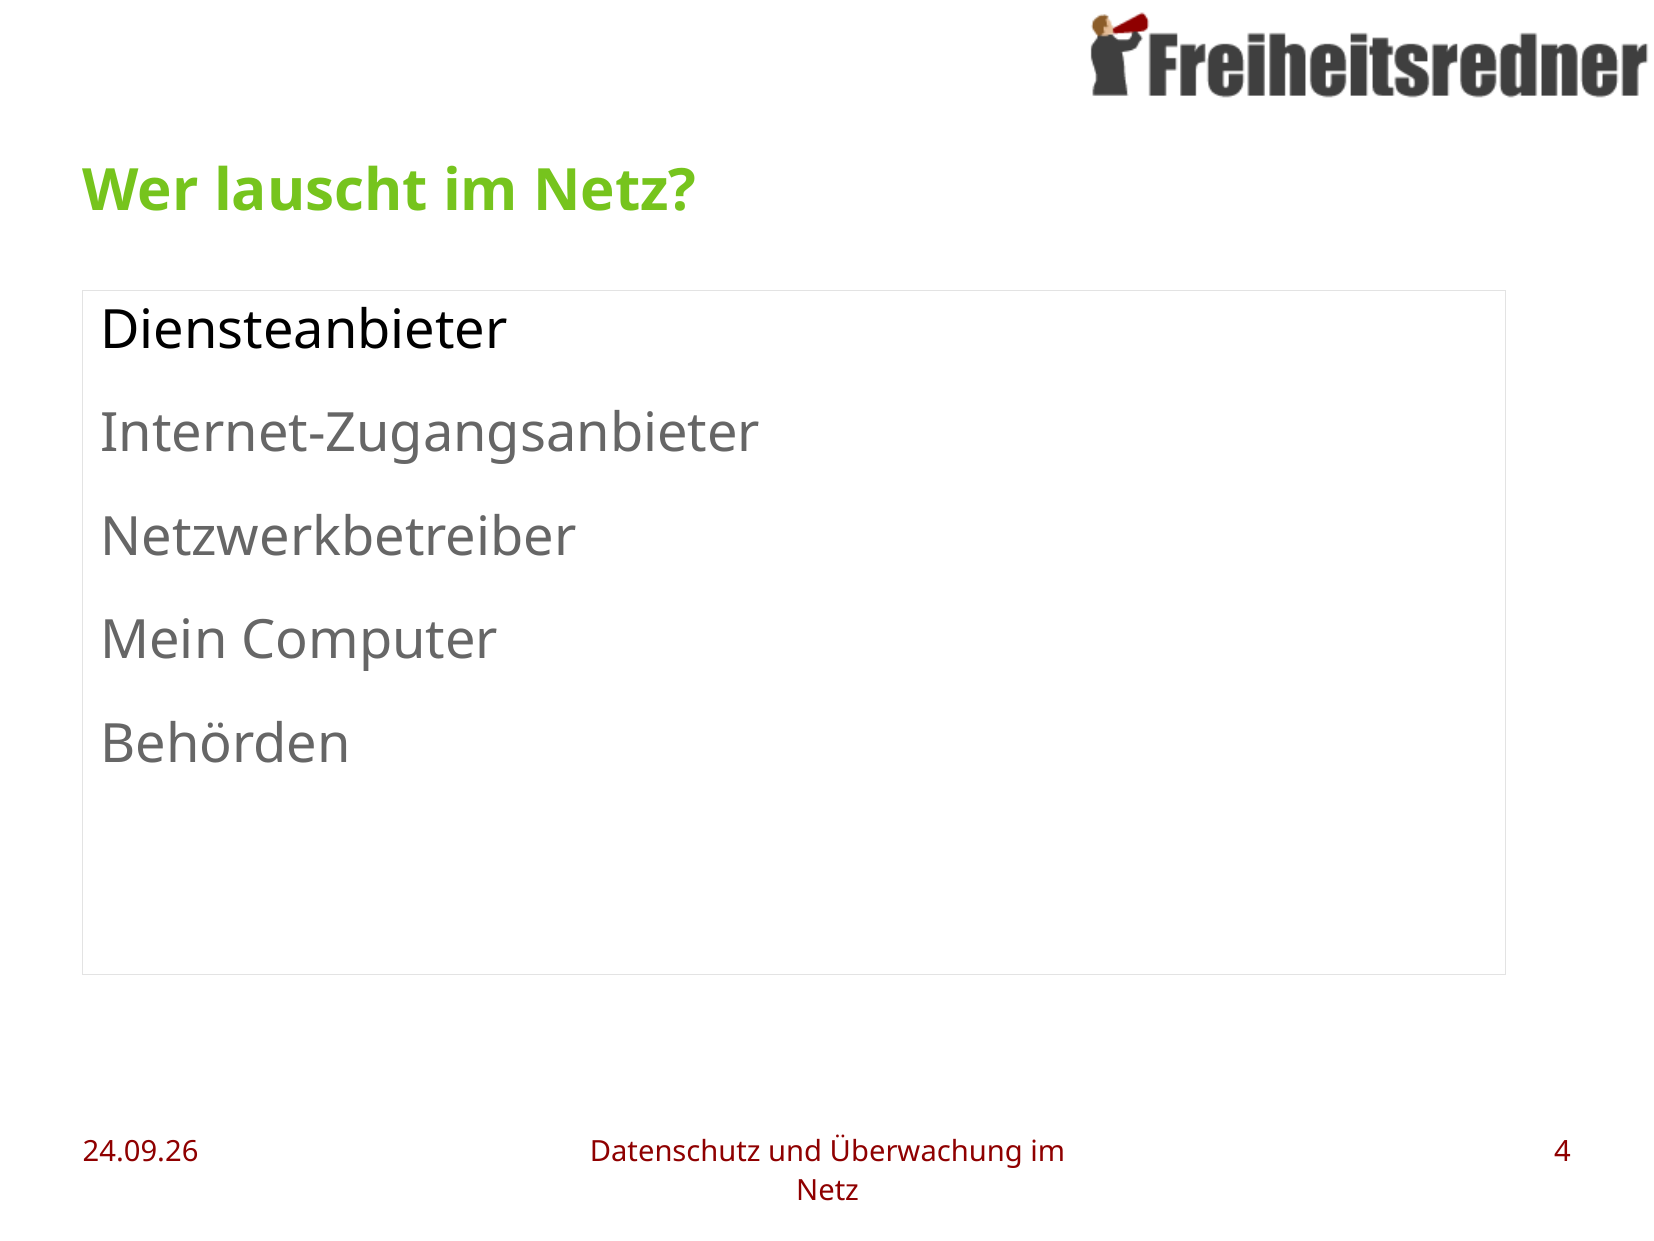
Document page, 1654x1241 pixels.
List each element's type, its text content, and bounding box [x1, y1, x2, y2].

title Wer lauscht im Netz? [82, 118, 1565, 257]
picture [1080, 5, 1650, 100]
list Diensteanbieter Internet-Zugangsanbieter Netzwerkbetreiber Mein Computer Behörden [82, 290, 1506, 975]
